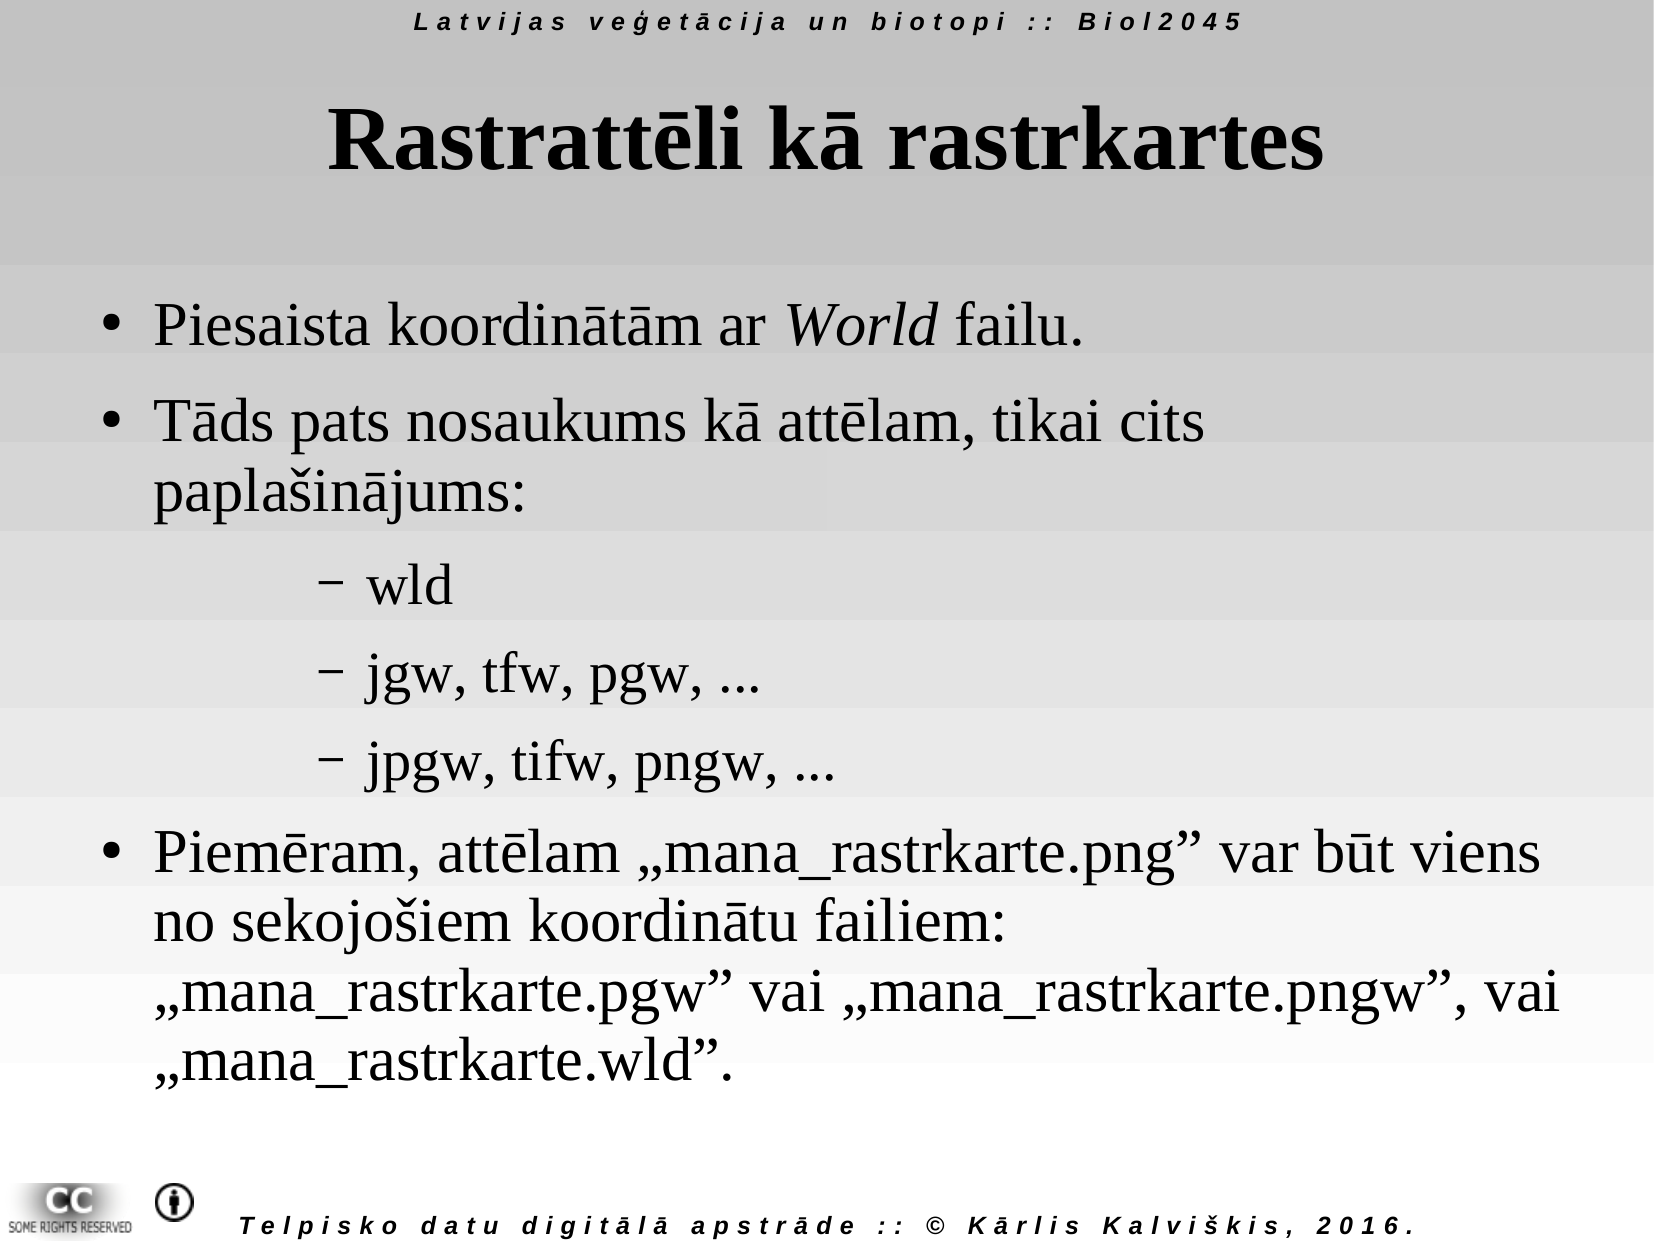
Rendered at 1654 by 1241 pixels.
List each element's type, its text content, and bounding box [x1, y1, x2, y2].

picture [0, 0, 1654, 1241]
list Piesaista koordinātām ar World failu. Tāds pats nosaukums kā attēlam, tikai cits paplašinājums: wld jgw, tfw, pgw, ... jpgw, tifw, pngw, ... Piemēram, attēlam „mana_rastrkarte.png” var būt viens no sekojošiem koordinātu failiem: „mana_rastrkarte.pgw” vai „mana_rastrkarte.pngw”, vai „mana_rastrkarte.wld”. [82, 289, 1571, 1098]
title Rastrattēli kā rastrkartes [29, 43, 1625, 234]
